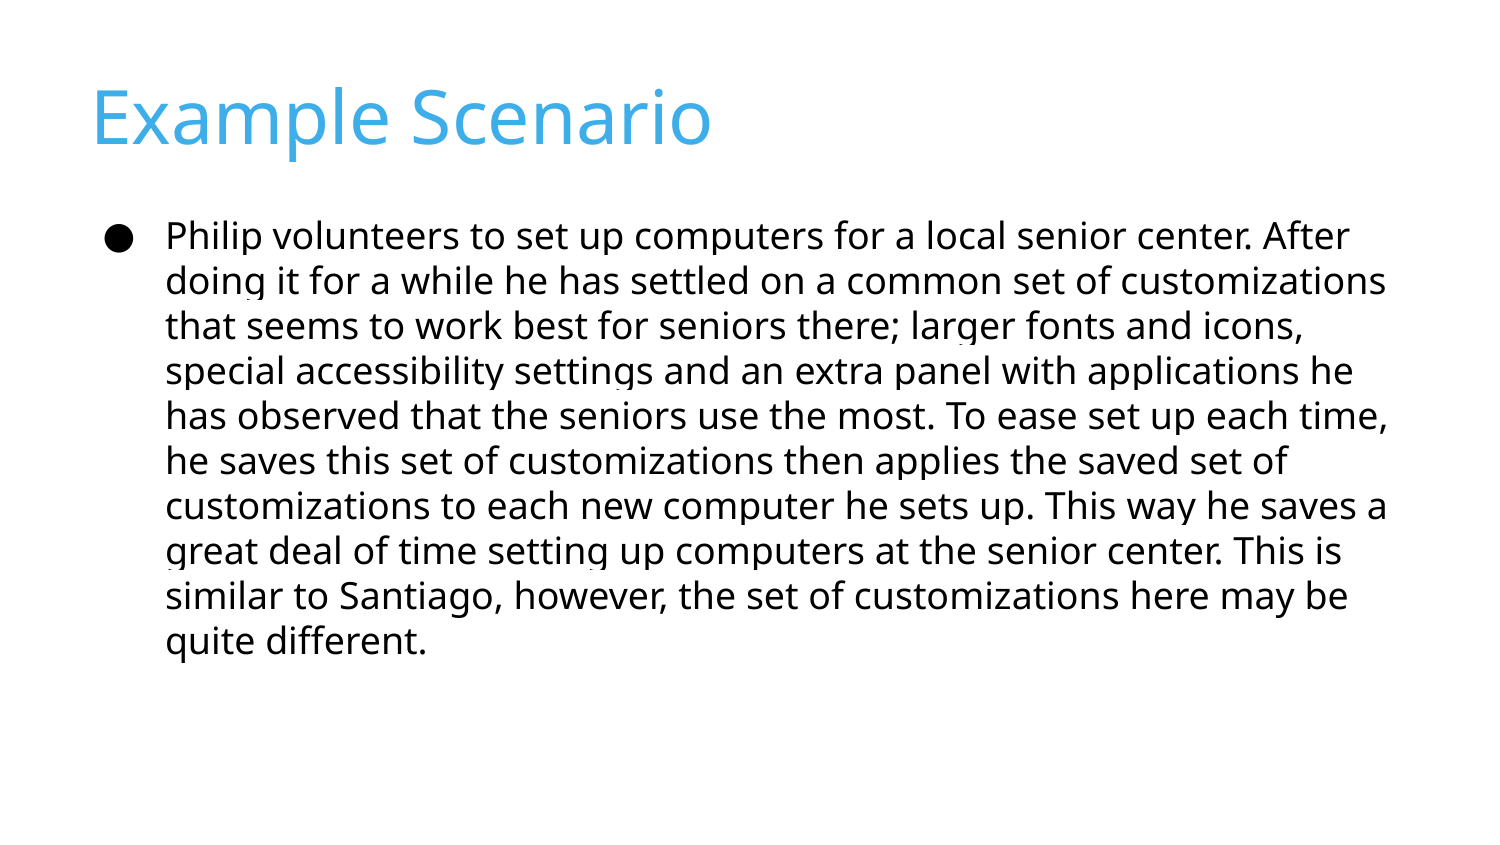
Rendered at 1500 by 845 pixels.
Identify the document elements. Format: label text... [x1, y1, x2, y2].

list Philip volunteers to set up computers for a local senior center. After doing it for a while he has settled on a common set of customizations that seems to work best for seniors there; larger fonts and icons, special accessibility settings and an extra panel with applications he has observed that the seniors use the most. To ease set up each time, he saves this set of customizations then applies the saved set of customizations to each new computer he sets up. This way he saves a great deal of time setting up computers at the senior center. This is similar to Santiago, however, the set of customizations here may be quite different. [75, 197, 1434, 809]
title Example Scenario [75, 33, 1425, 175]
